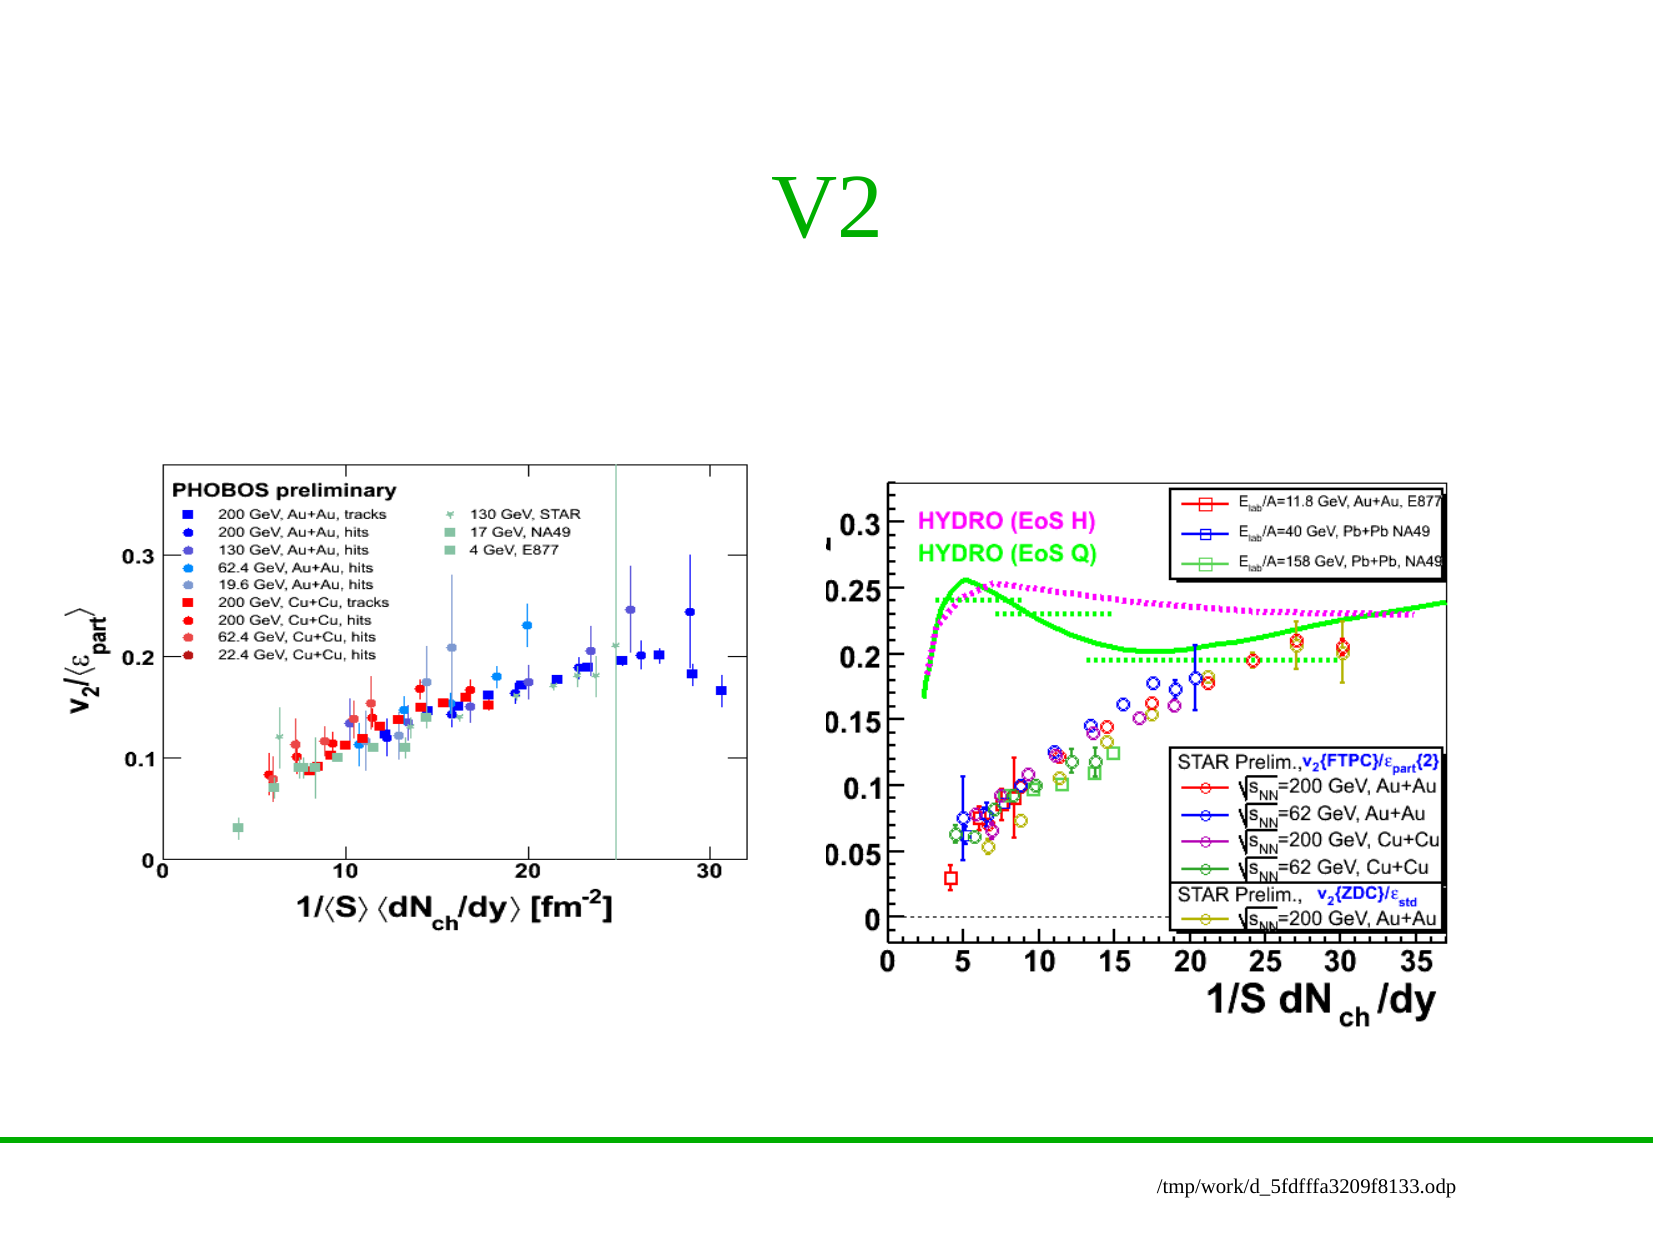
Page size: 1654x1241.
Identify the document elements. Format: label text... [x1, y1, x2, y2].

title V2 [121, 102, 1534, 310]
picture [37, 412, 1501, 1051]
